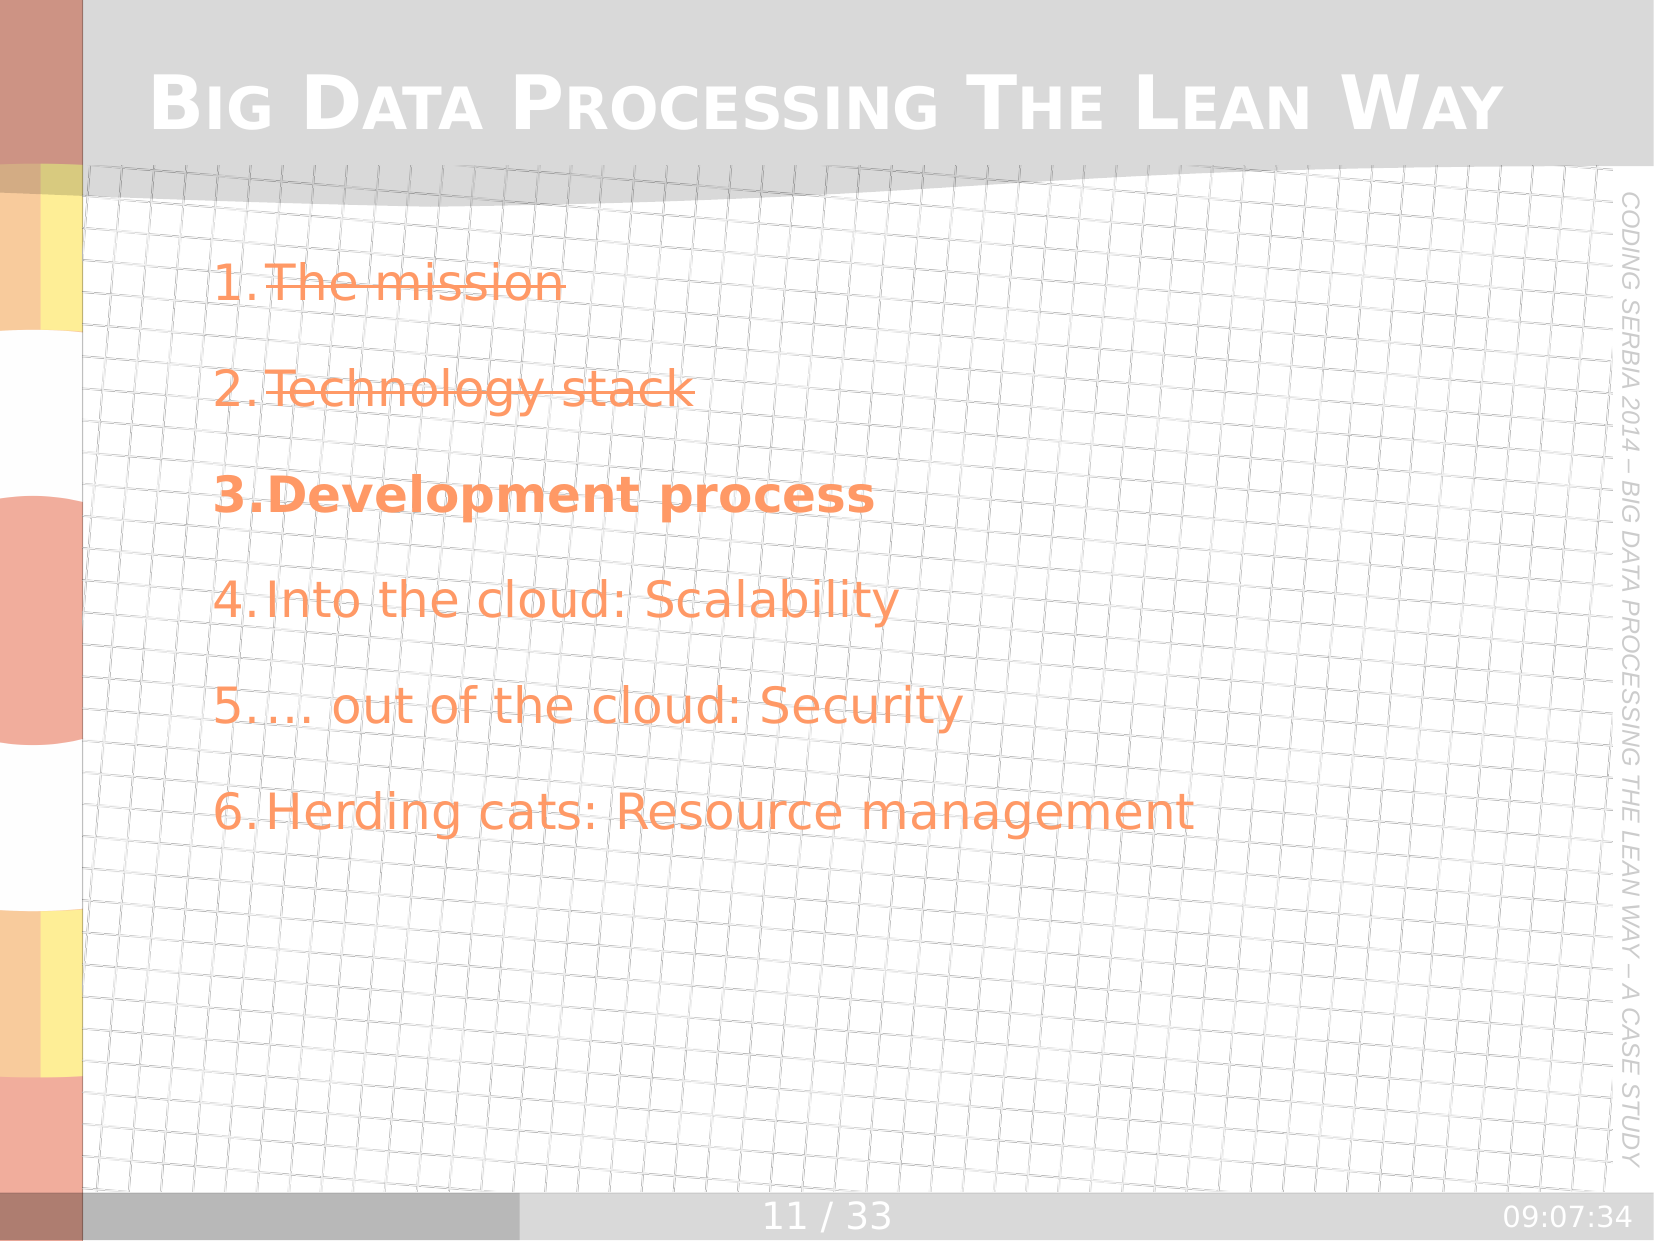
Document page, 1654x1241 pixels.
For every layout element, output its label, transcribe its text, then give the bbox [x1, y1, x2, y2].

picture [82, 165, 1613, 1192]
title BIG DATA PROCESSING THE LEAN WAY [147, 41, 1565, 166]
text_box [0, 1192, 520, 1241]
list The mission Technology stack Development process Into the cloud: Scalability … out of the cloud: Security Herding cats: Resource management [194, 253, 1554, 1188]
